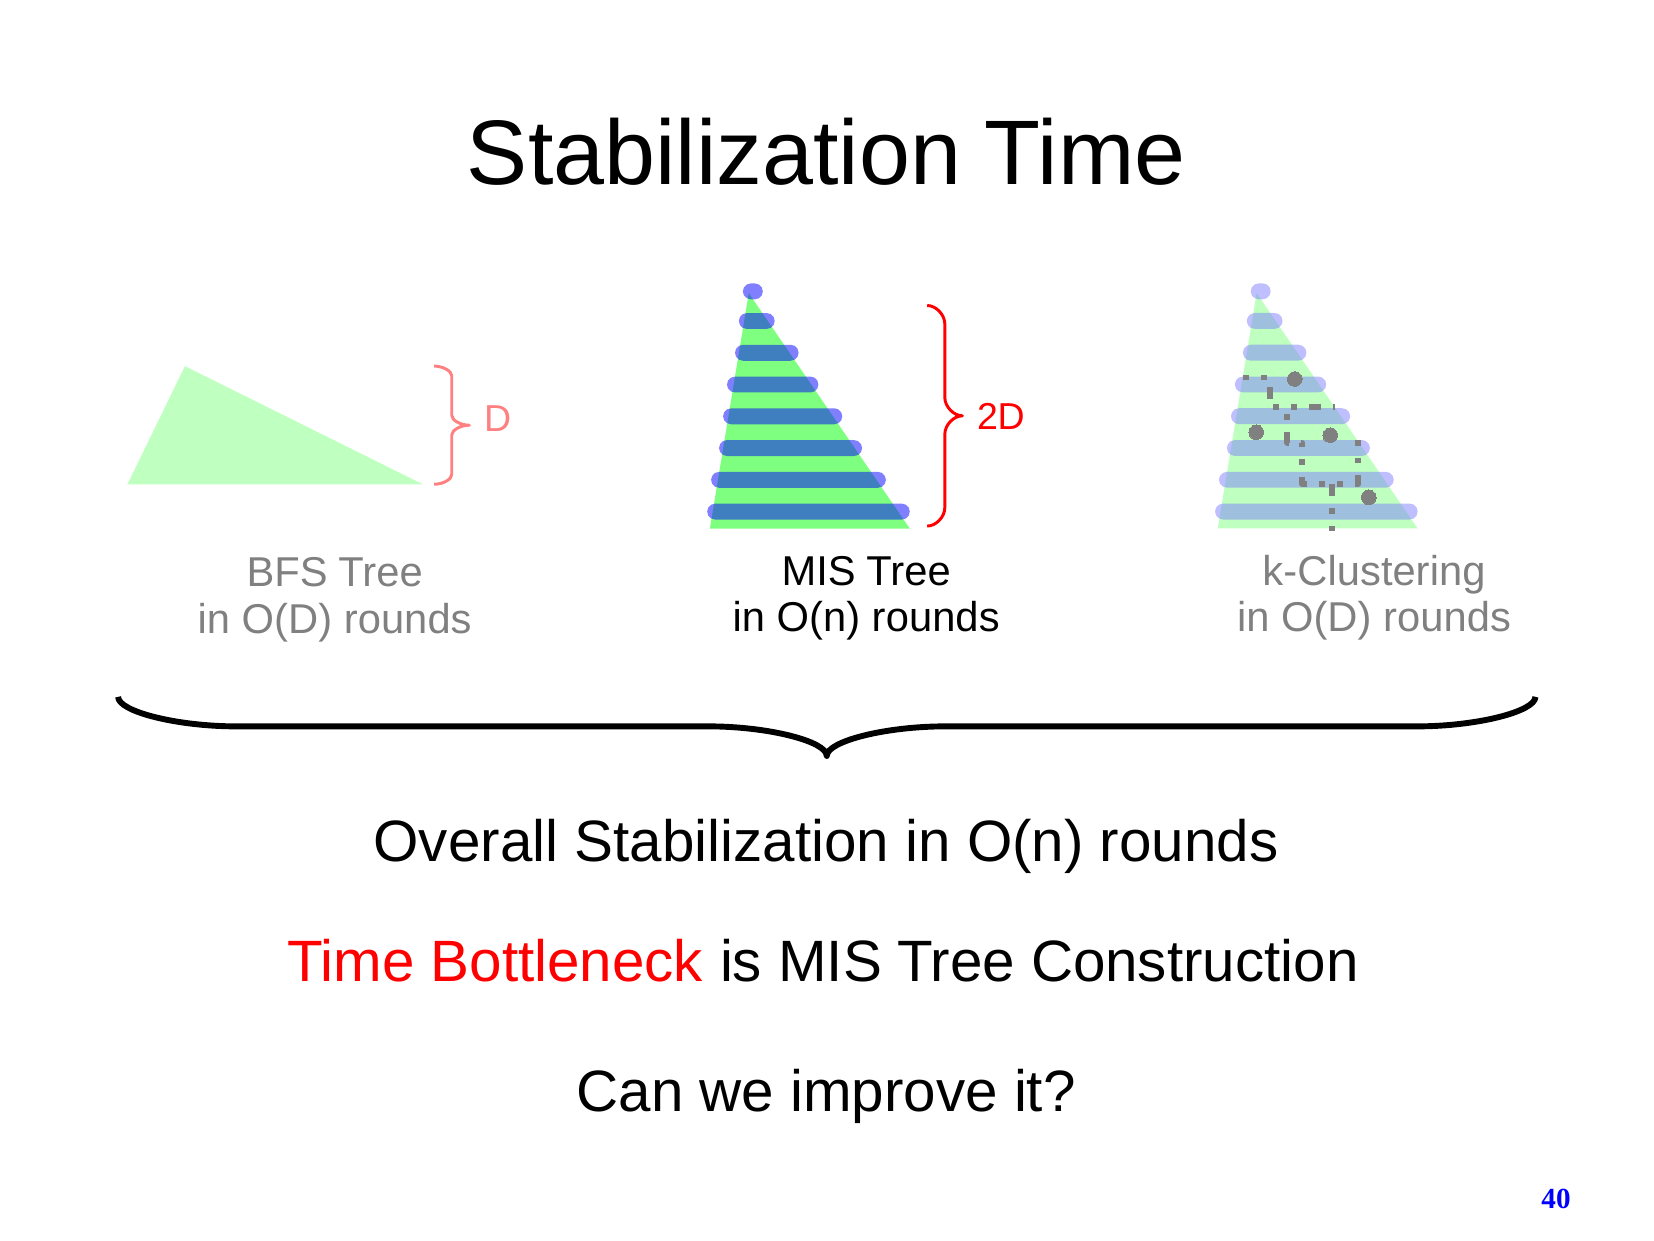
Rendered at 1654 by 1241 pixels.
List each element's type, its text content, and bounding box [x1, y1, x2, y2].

text_box Time Bottleneck is MIS Tree Construction [272, 921, 1375, 1002]
text_box [707, 283, 910, 529]
title Stabilization Time [82, 49, 1571, 257]
text_box Overall Stabilization in O(n) rounds [358, 800, 1295, 881]
text_box [82, 236, 544, 662]
text_box [1098, 236, 1560, 662]
text_box 2D [962, 388, 1040, 446]
text_box Can we improve it? [561, 1051, 1092, 1132]
text_box MIS Tree in O(n) rounds [714, 540, 1019, 649]
